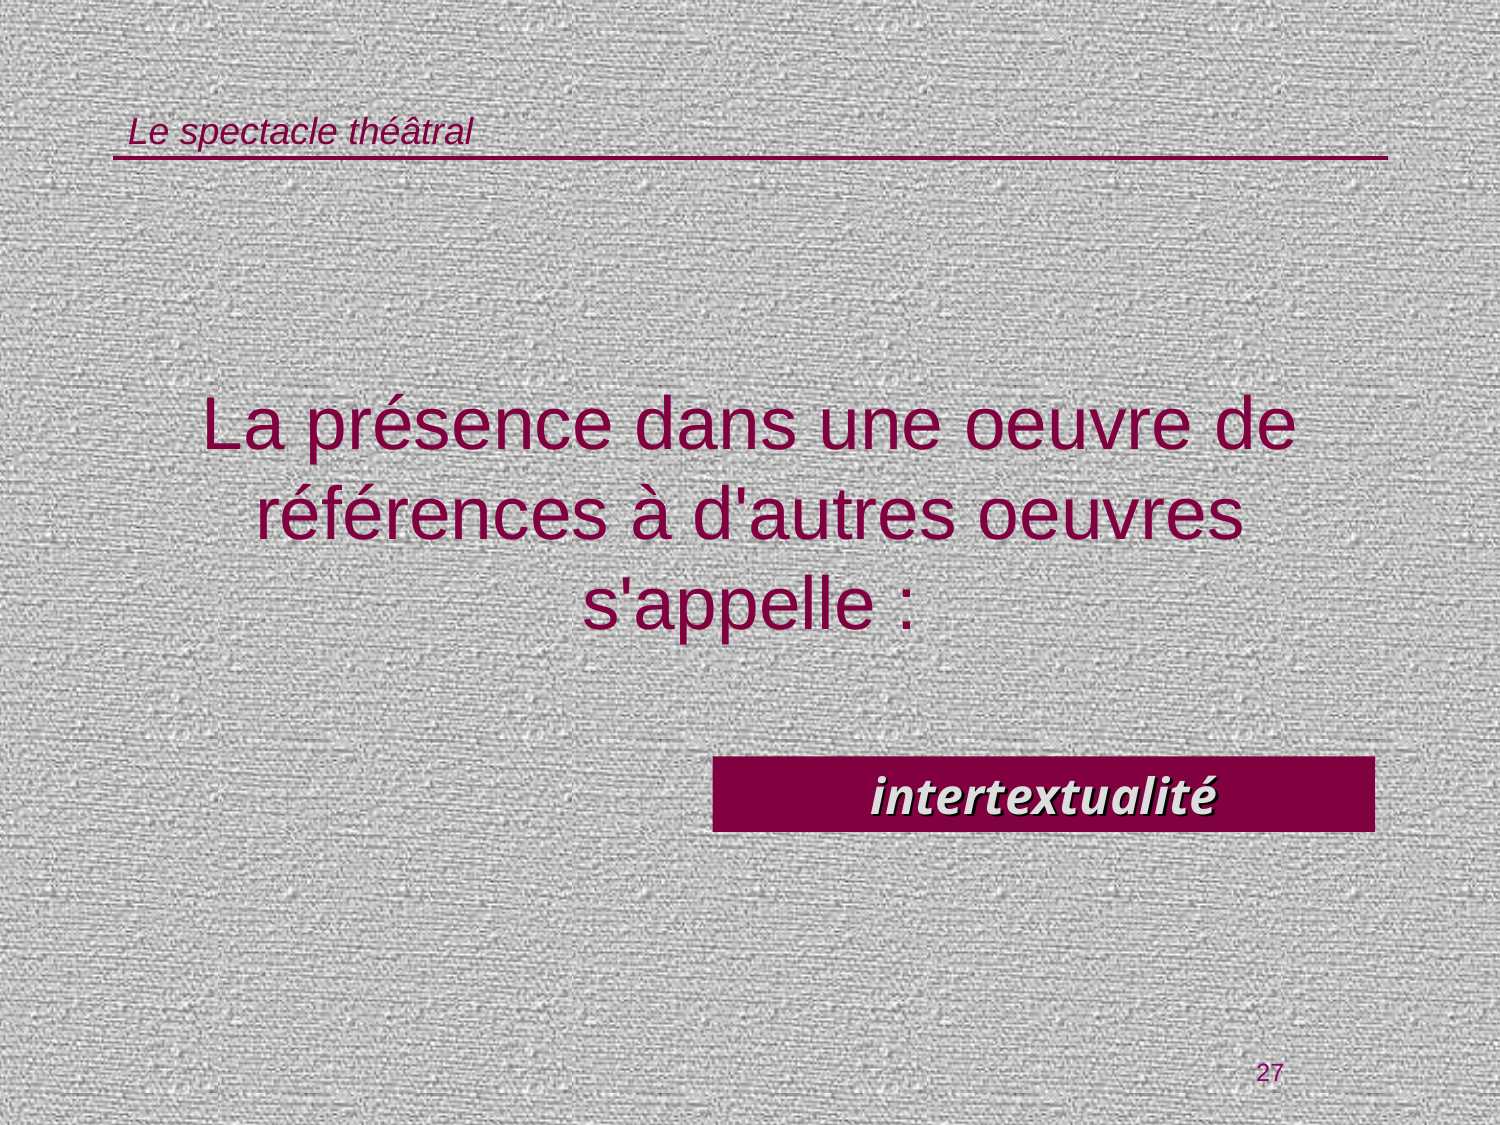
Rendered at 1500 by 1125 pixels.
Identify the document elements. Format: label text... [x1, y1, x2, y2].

picture [0, 0, 1500, 1125]
text_box La présence dans une oeuvre de références à d'autres oeuvres s'appelle : [174, 367, 1326, 653]
text_box intertextualité [712, 756, 1376, 832]
